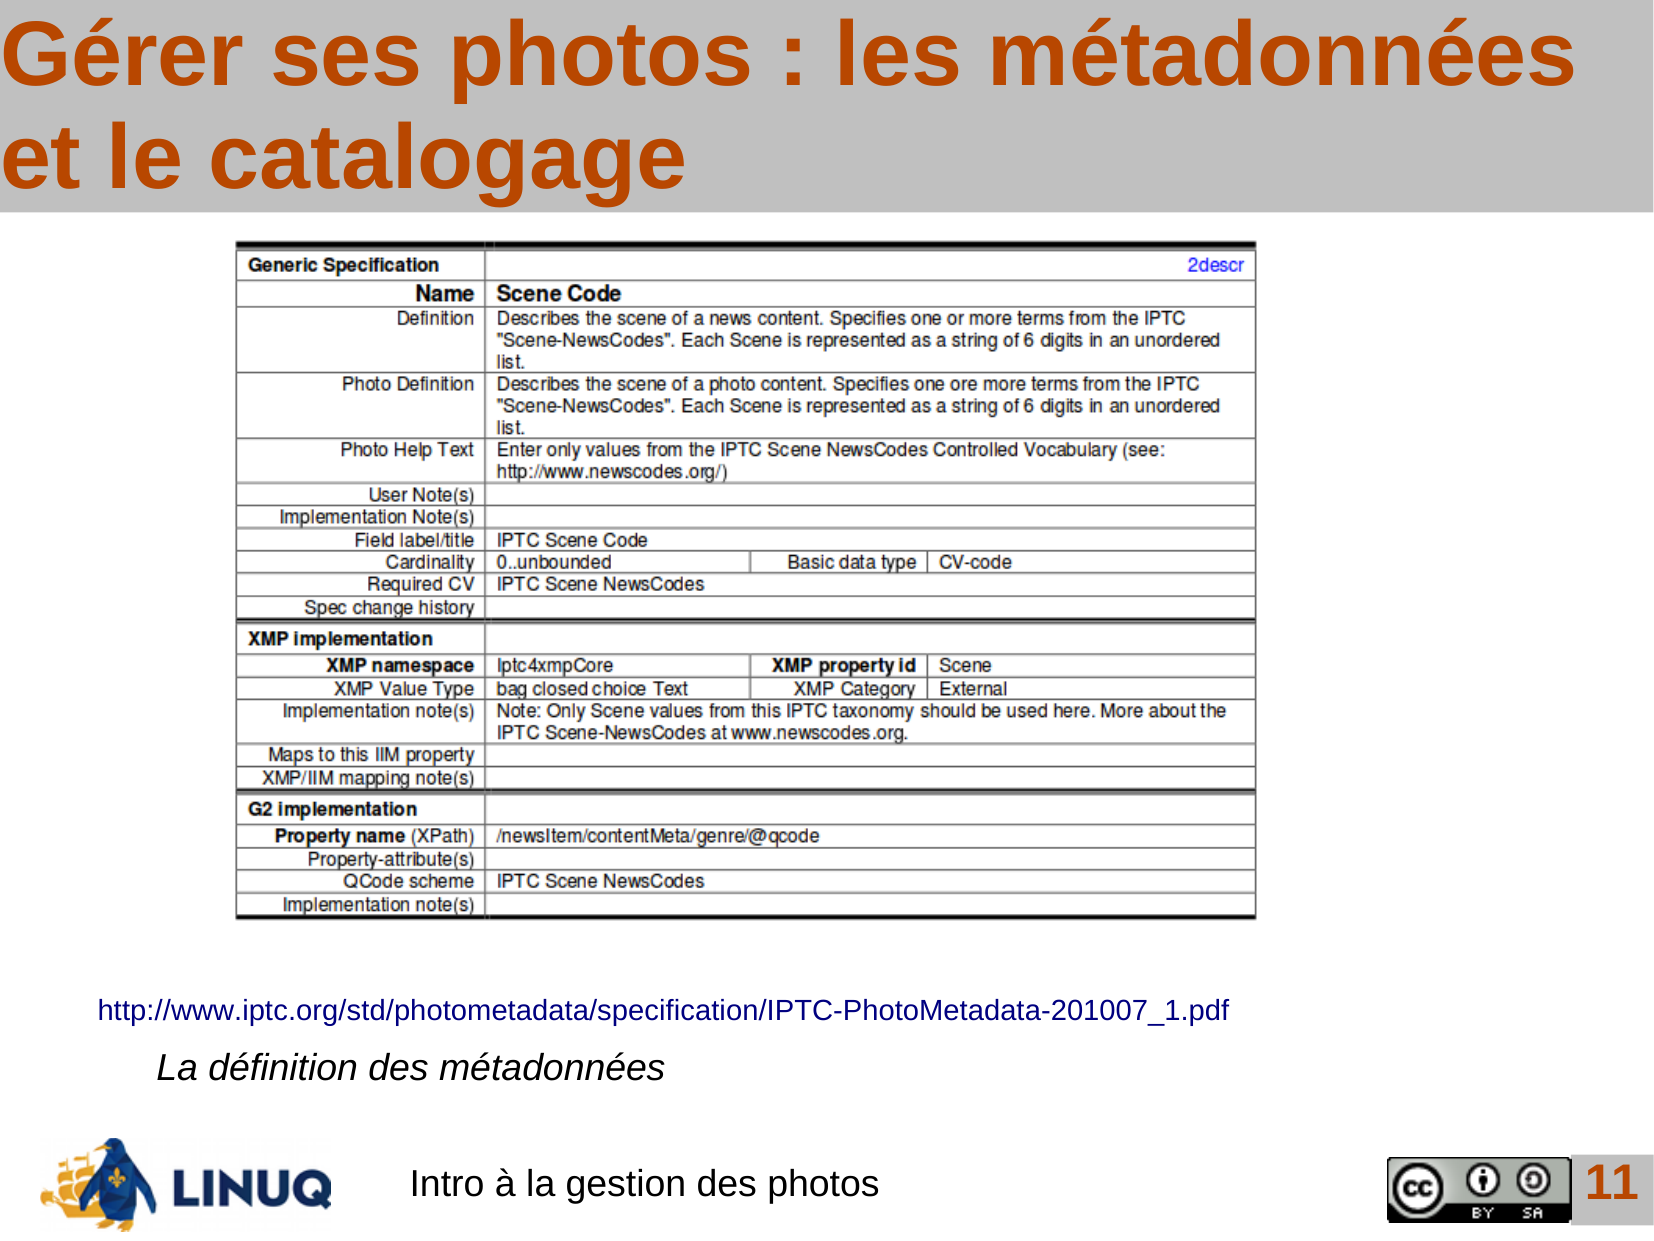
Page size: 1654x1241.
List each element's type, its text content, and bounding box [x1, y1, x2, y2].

text_box http://www.iptc.org/std/photometadata/specification/IPTC-PhotoMetadata-201007_1.pdf [82, 987, 1264, 1058]
text_box La définition des métadonnées [141, 1039, 692, 1100]
picture [40, 1138, 331, 1232]
picture [1387, 1157, 1572, 1223]
picture [217, 236, 1288, 924]
title Gérer ses photos : les métadonnées et le catalogage [0, 0, 1654, 213]
